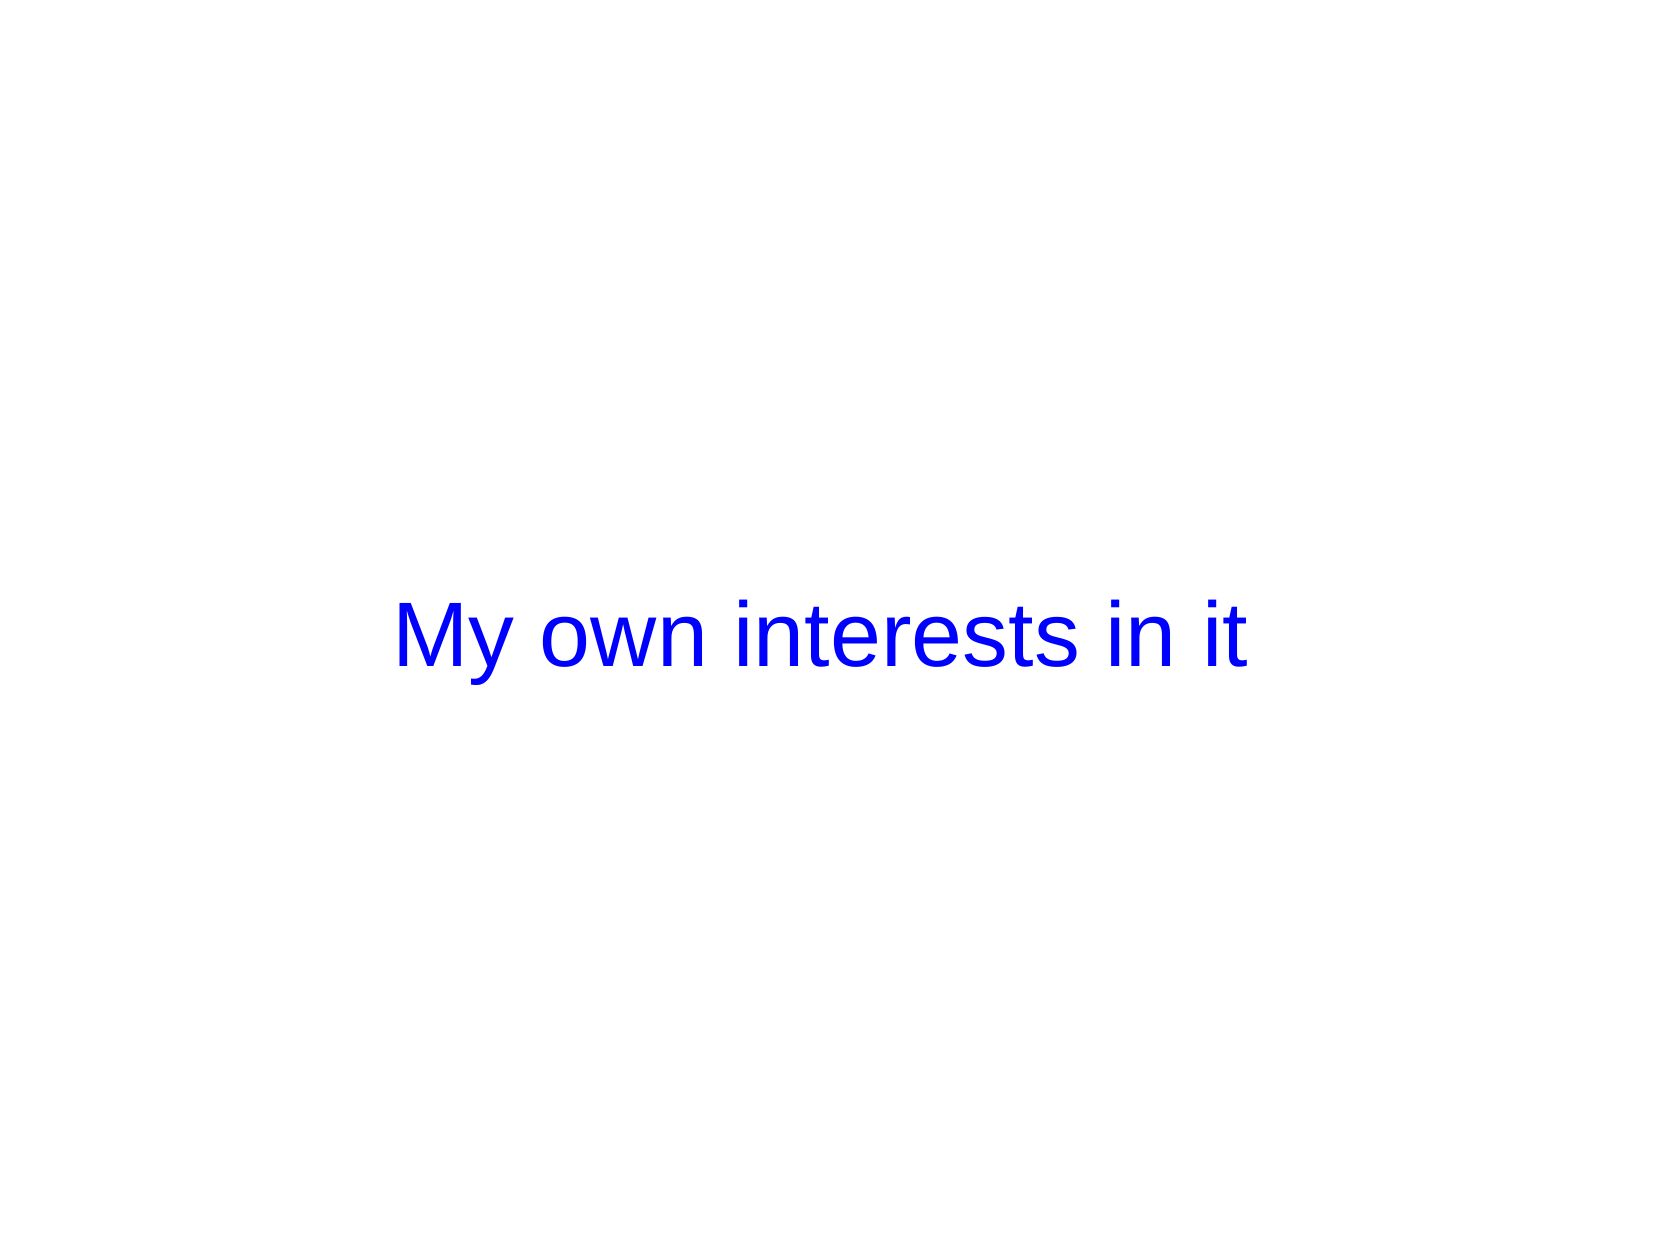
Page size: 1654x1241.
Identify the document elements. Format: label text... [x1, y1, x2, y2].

title My own interests in it [76, 531, 1565, 739]
